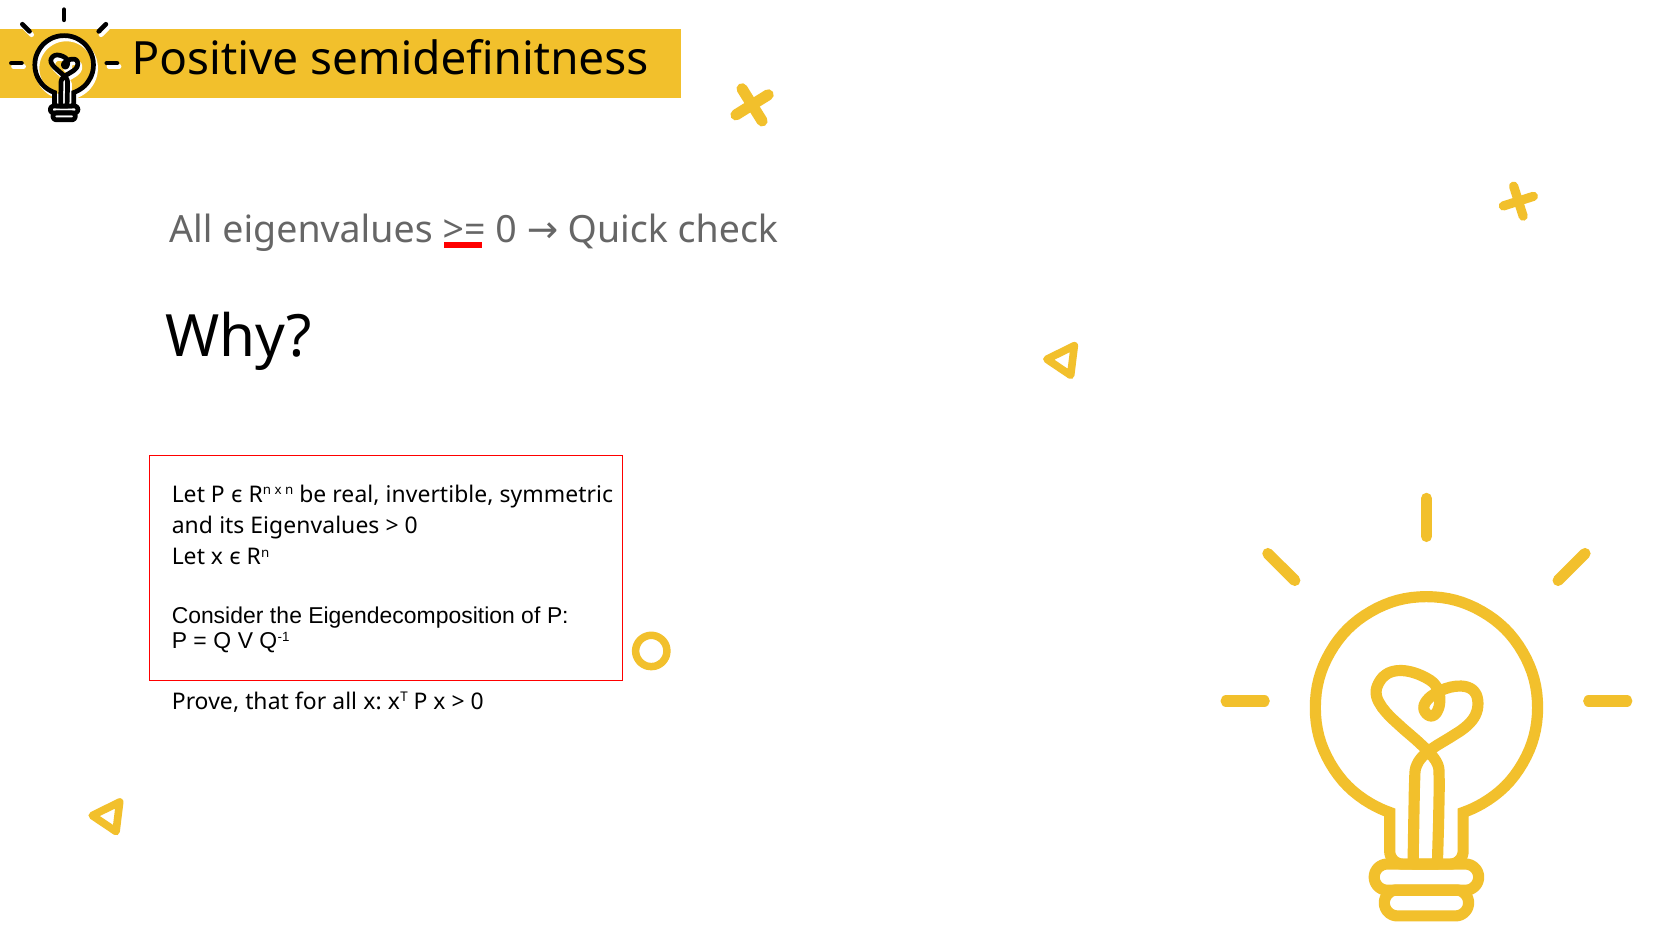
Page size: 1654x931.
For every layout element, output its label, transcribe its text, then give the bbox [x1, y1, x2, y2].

title Why? [165, 289, 803, 379]
text_box Let P ϵ Rn x n be real, invertible, symmetric and its Eigenvalues > 0 Let x ϵ Rn Consider the Eigendecomposition of P: P = Q V Q-1 Prove, that for all x: xT P x > 0 [171, 456, 622, 680]
text_box Let P ϵ Rn x n be real, invertible, symmetric and its Eigenvalues > 0 Let x ϵ Rn Consider the Eigendecomposition of P: P = Q V Q-1 Prove, that for all x: xT P x > 0 [171, 378, 661, 816]
title All eigenvalues >= 0 → Quick check [169, 202, 826, 256]
title Positive semidefinitness [131, 0, 751, 119]
